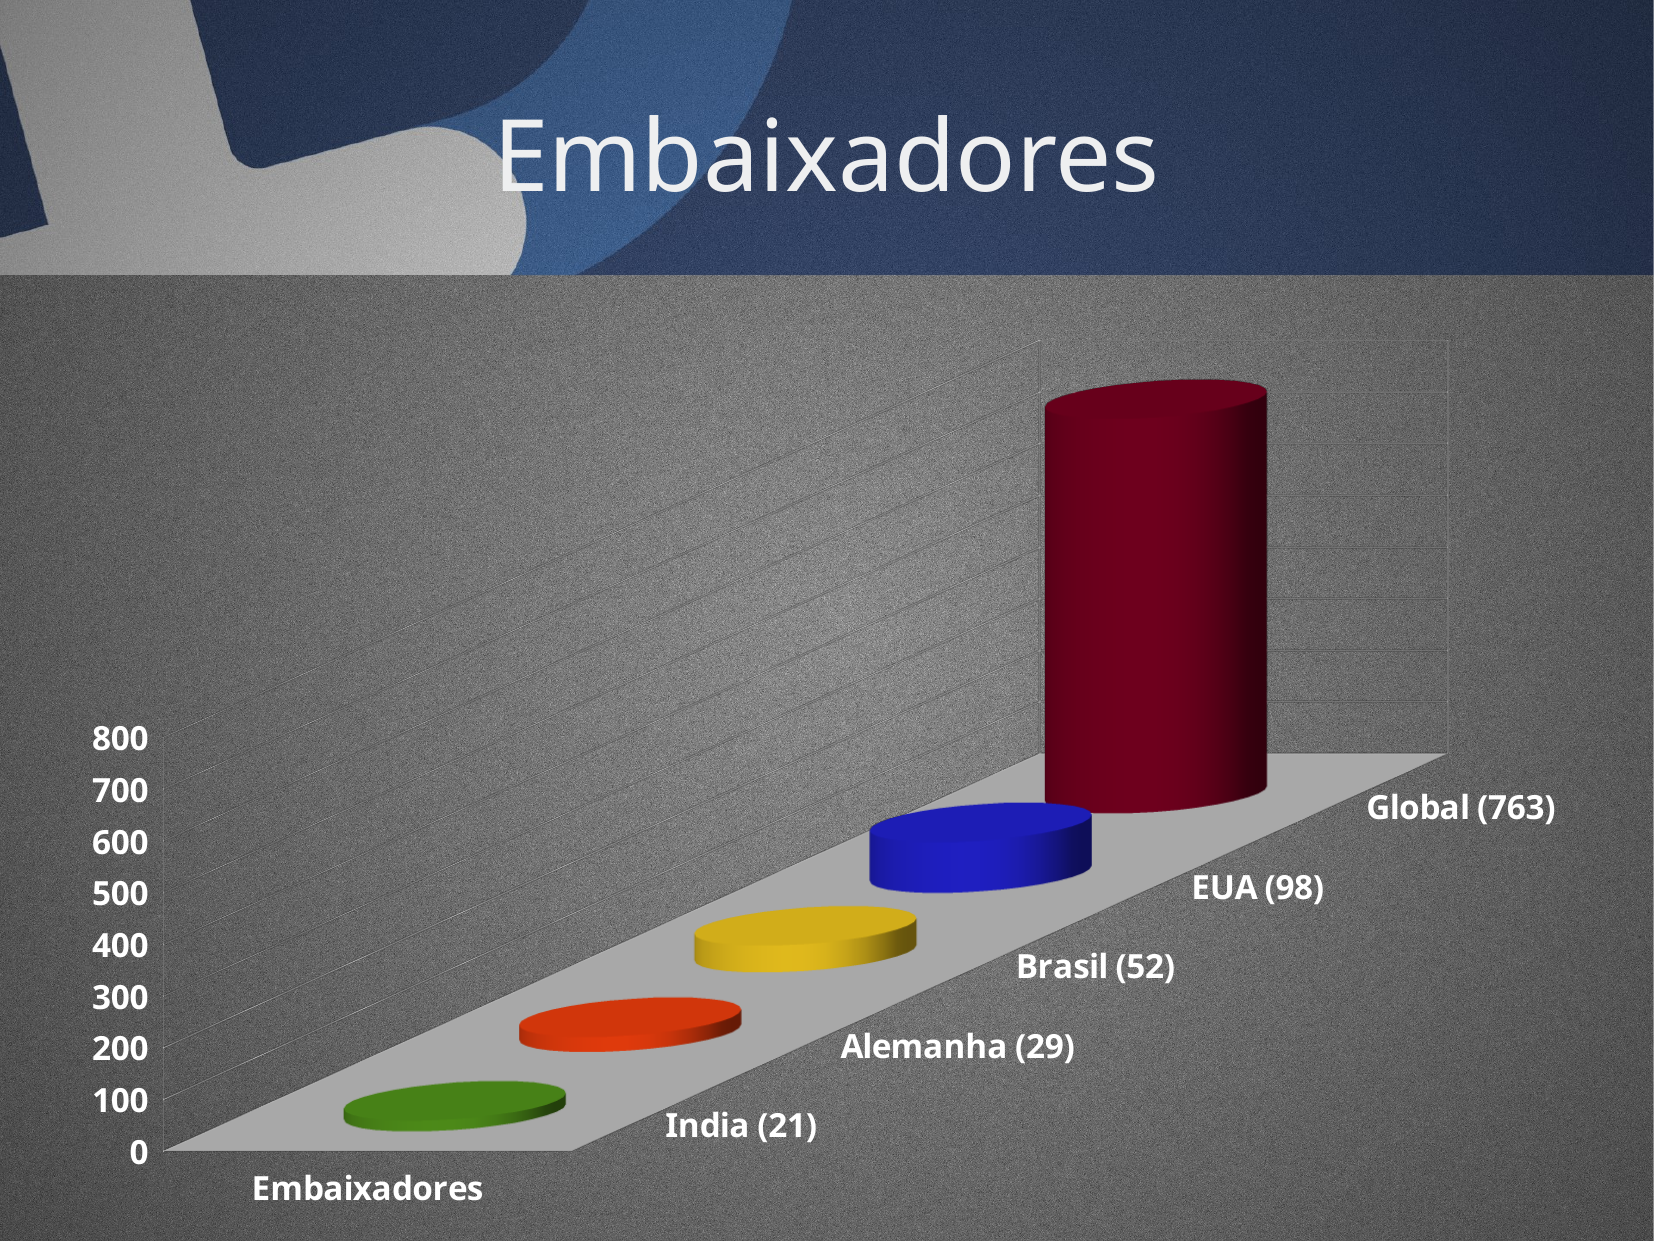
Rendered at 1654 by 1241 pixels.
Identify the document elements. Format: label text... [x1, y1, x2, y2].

title Embaixadores [82, 49, 1571, 257]
chart [6, 322, 1642, 1229]
picture [0, 0, 1654, 1241]
